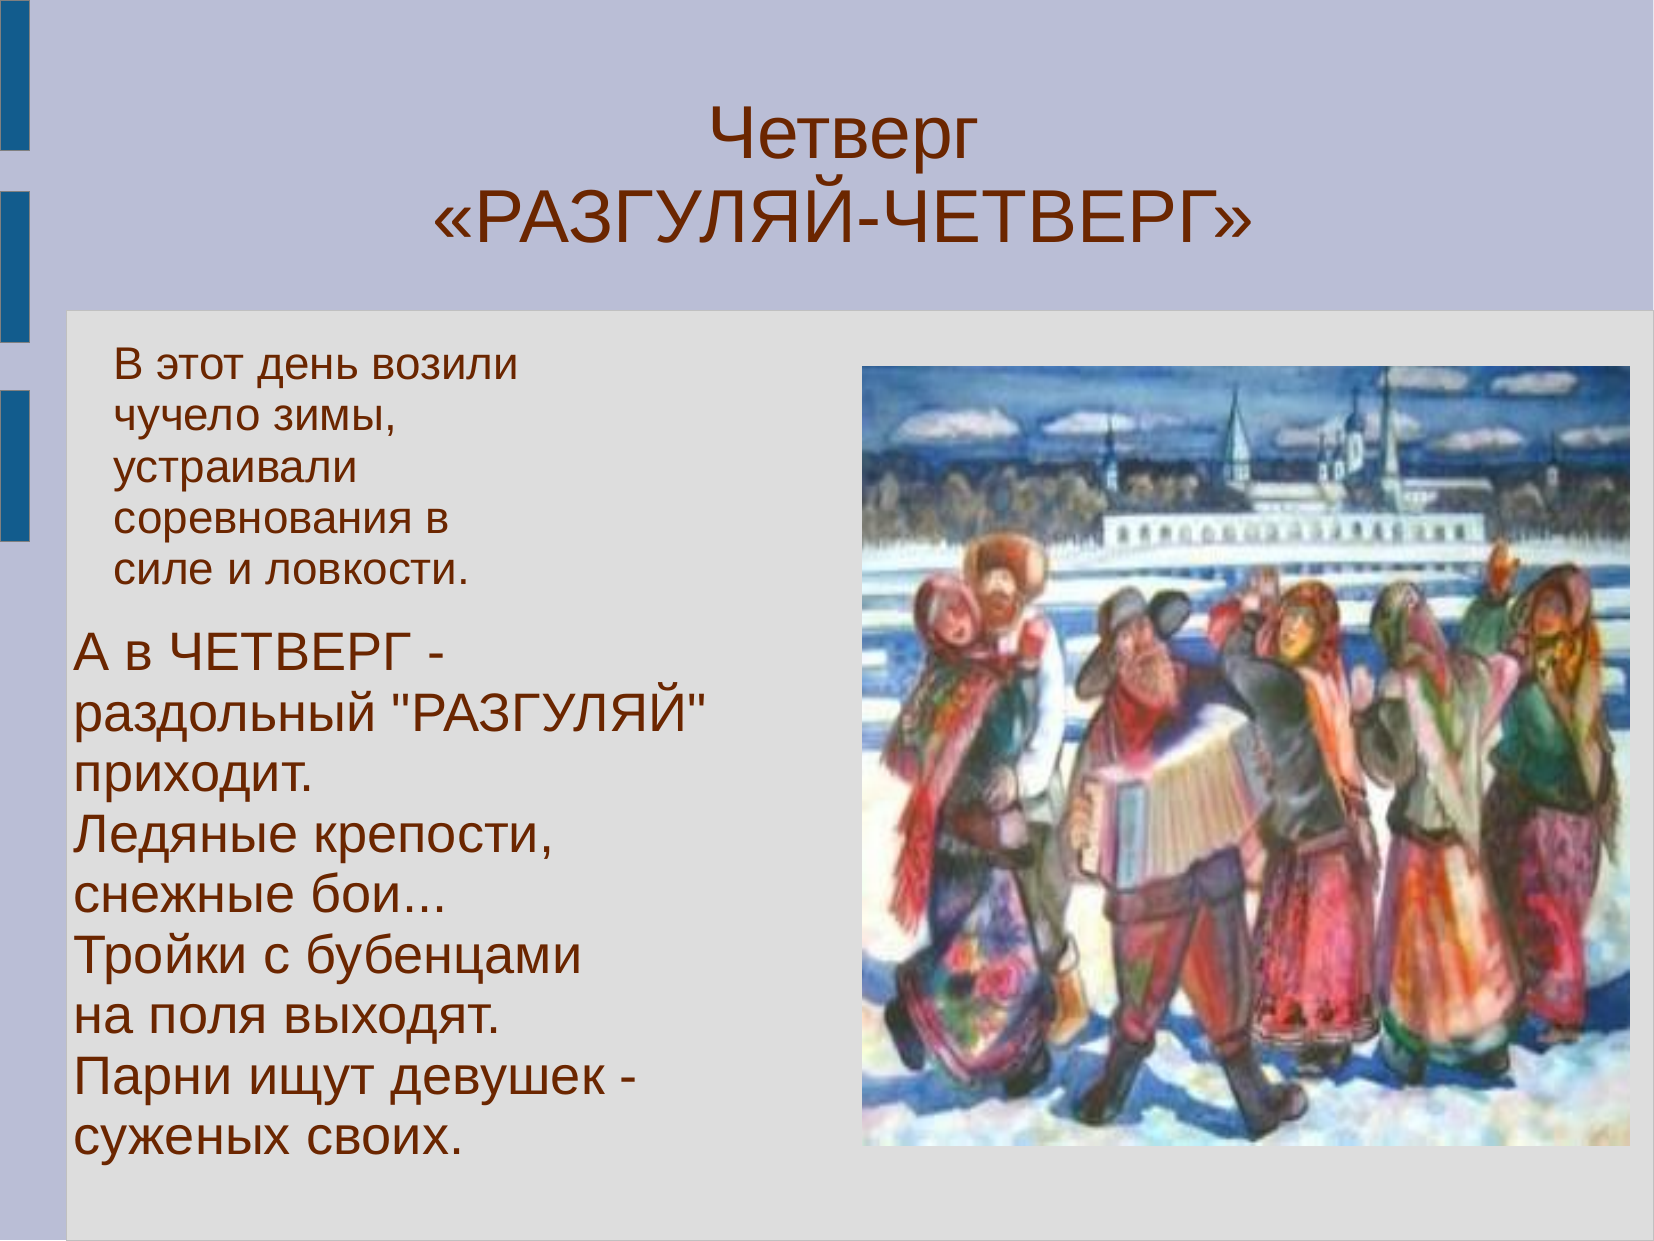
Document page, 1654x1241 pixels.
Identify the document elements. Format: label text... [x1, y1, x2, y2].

picture [862, 366, 1630, 1146]
text_box Четверг «РАЗГУЛЯЙ-ЧЕТВЕРГ» [417, 82, 1270, 296]
text_box А в ЧЕТВЕРГ - раздольный "РАЗГУЛЯЙ" приходит. Ледяные крепости, снежные бои... Тройки с бубенцами на поля выходят. Парни ищут девушек - суженых своих. [59, 614, 733, 1229]
text_box В этот день возили чучело зимы, устраивали соревнования в силе и ловкости. [98, 330, 556, 614]
